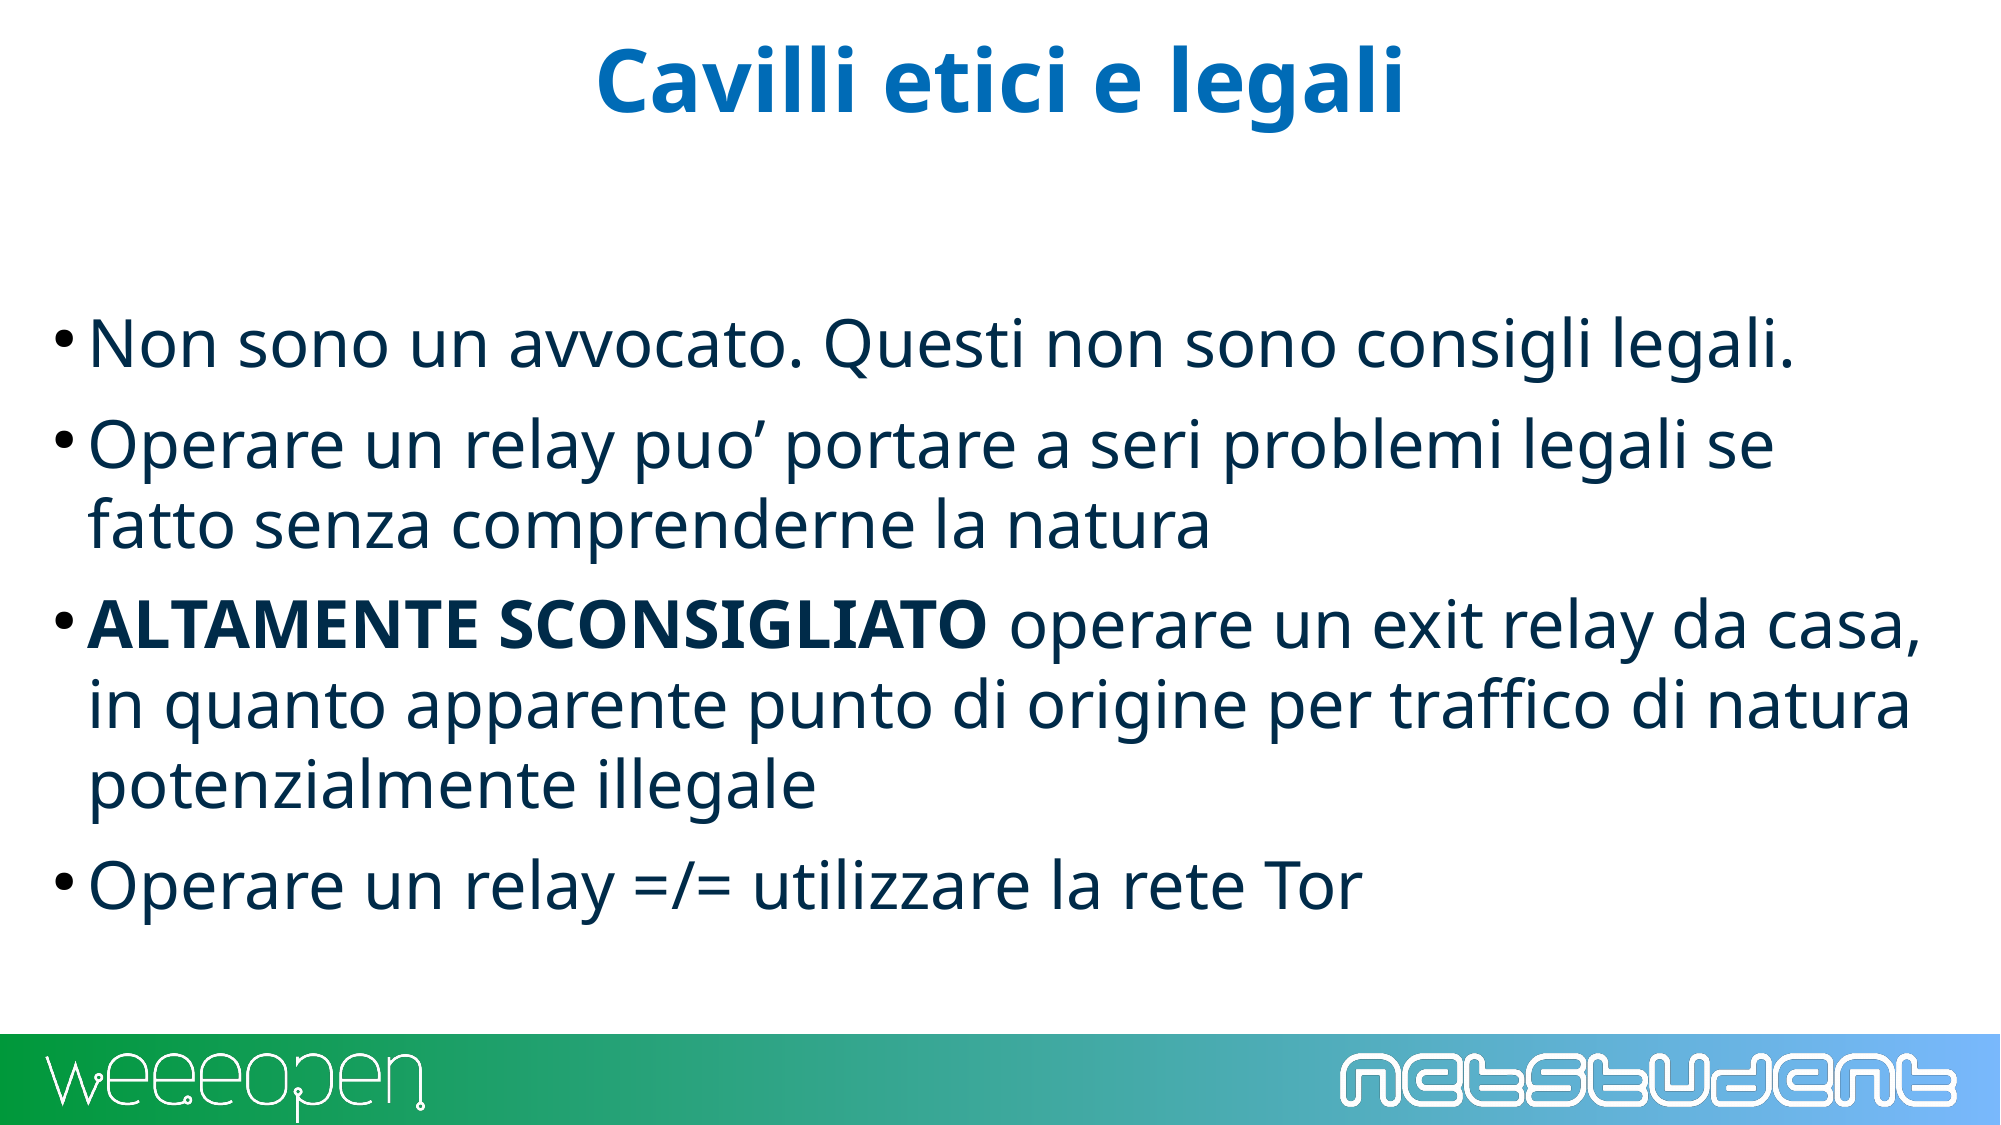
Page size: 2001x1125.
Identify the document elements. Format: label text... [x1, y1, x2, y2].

title Cavilli etici e legali [43, 29, 1959, 247]
picture [1340, 1053, 1957, 1107]
picture [45, 1053, 425, 1123]
list Non sono un avvocato. Questi non sono consigli legali. Operare un relay puo’ portare a seri problemi legali se fatto senza comprenderne la natura ALTAMENTE SCONSIGLIATO operare un exit relay da casa, in quanto apparente punto di origine per traffico di natura potenzialmente illegale Operare un relay =/= utilizzare la rete Tor [37, 293, 1943, 1008]
